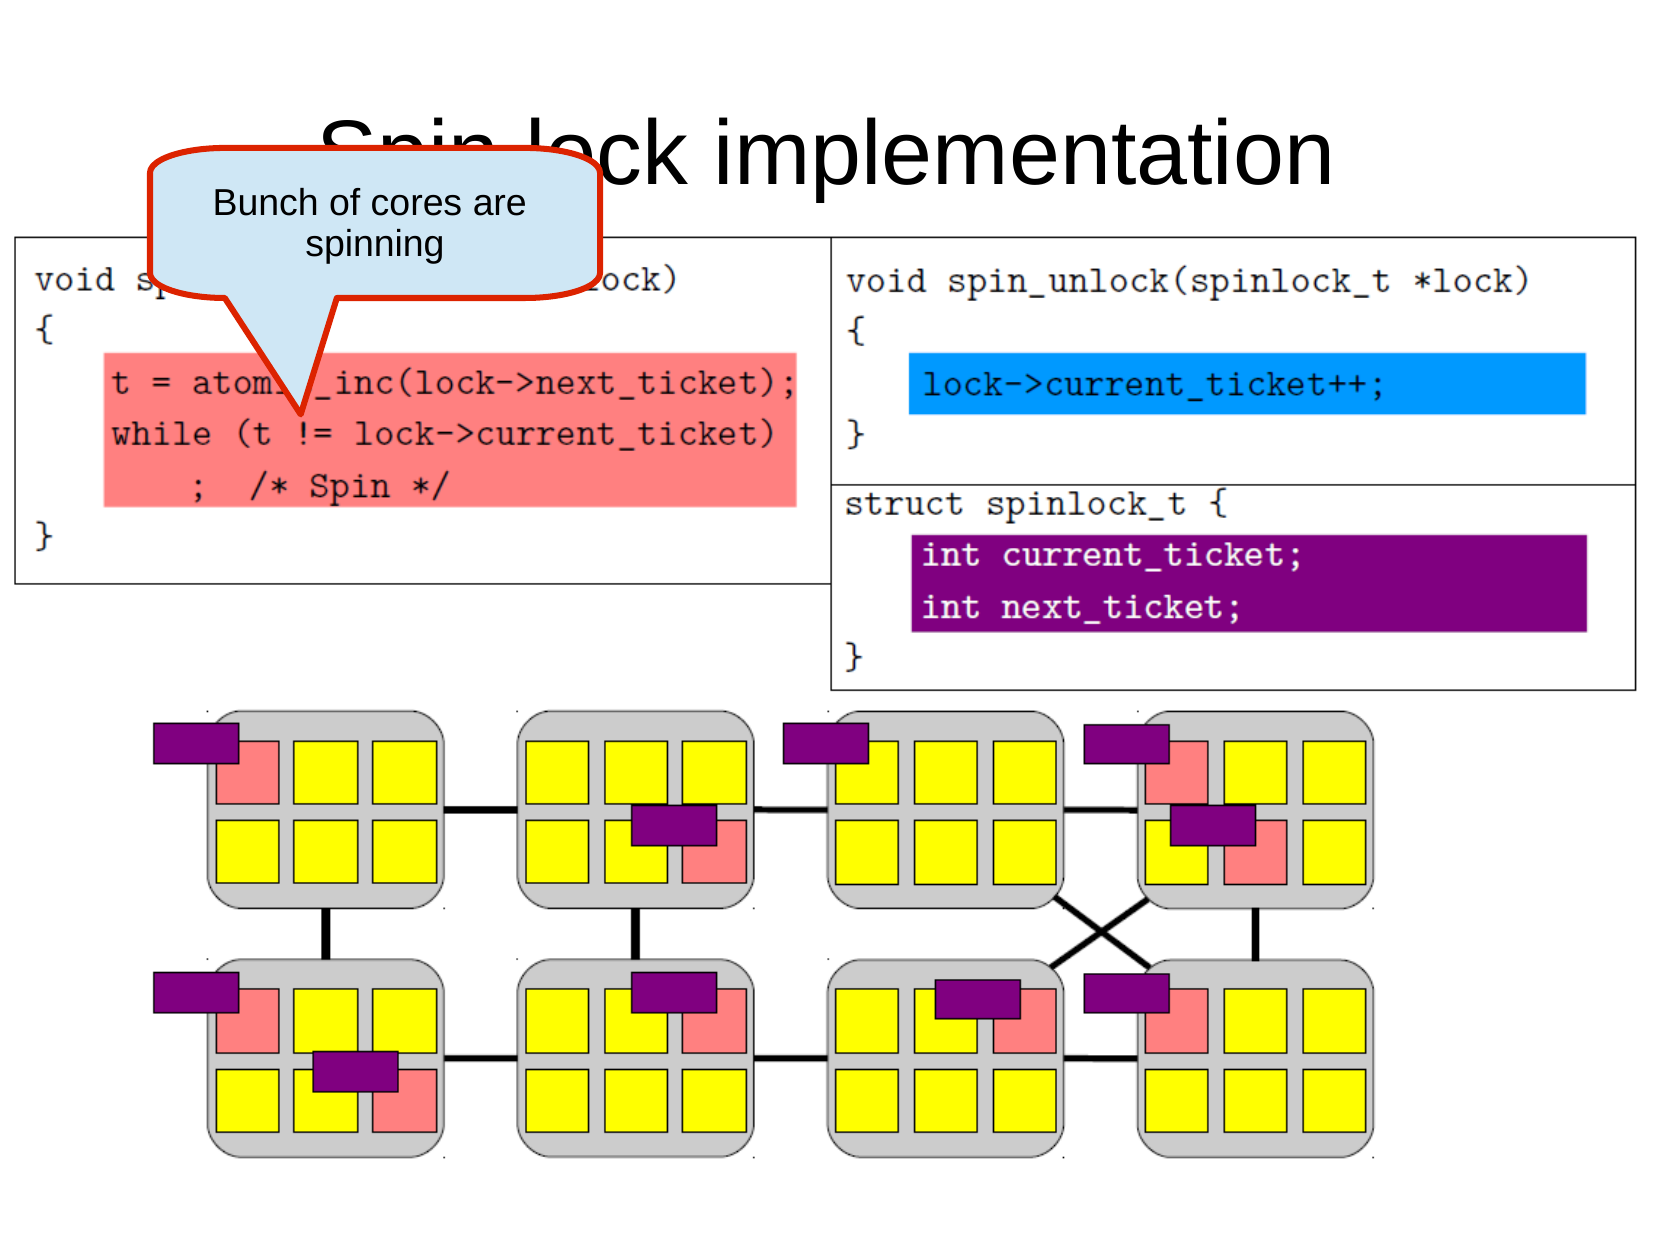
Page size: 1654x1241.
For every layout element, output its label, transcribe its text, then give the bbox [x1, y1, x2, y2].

picture [0, 215, 1654, 1163]
text_box Bunch of cores are spinning [150, 147, 601, 415]
title Spin lock implementation [82, 49, 1571, 215]
